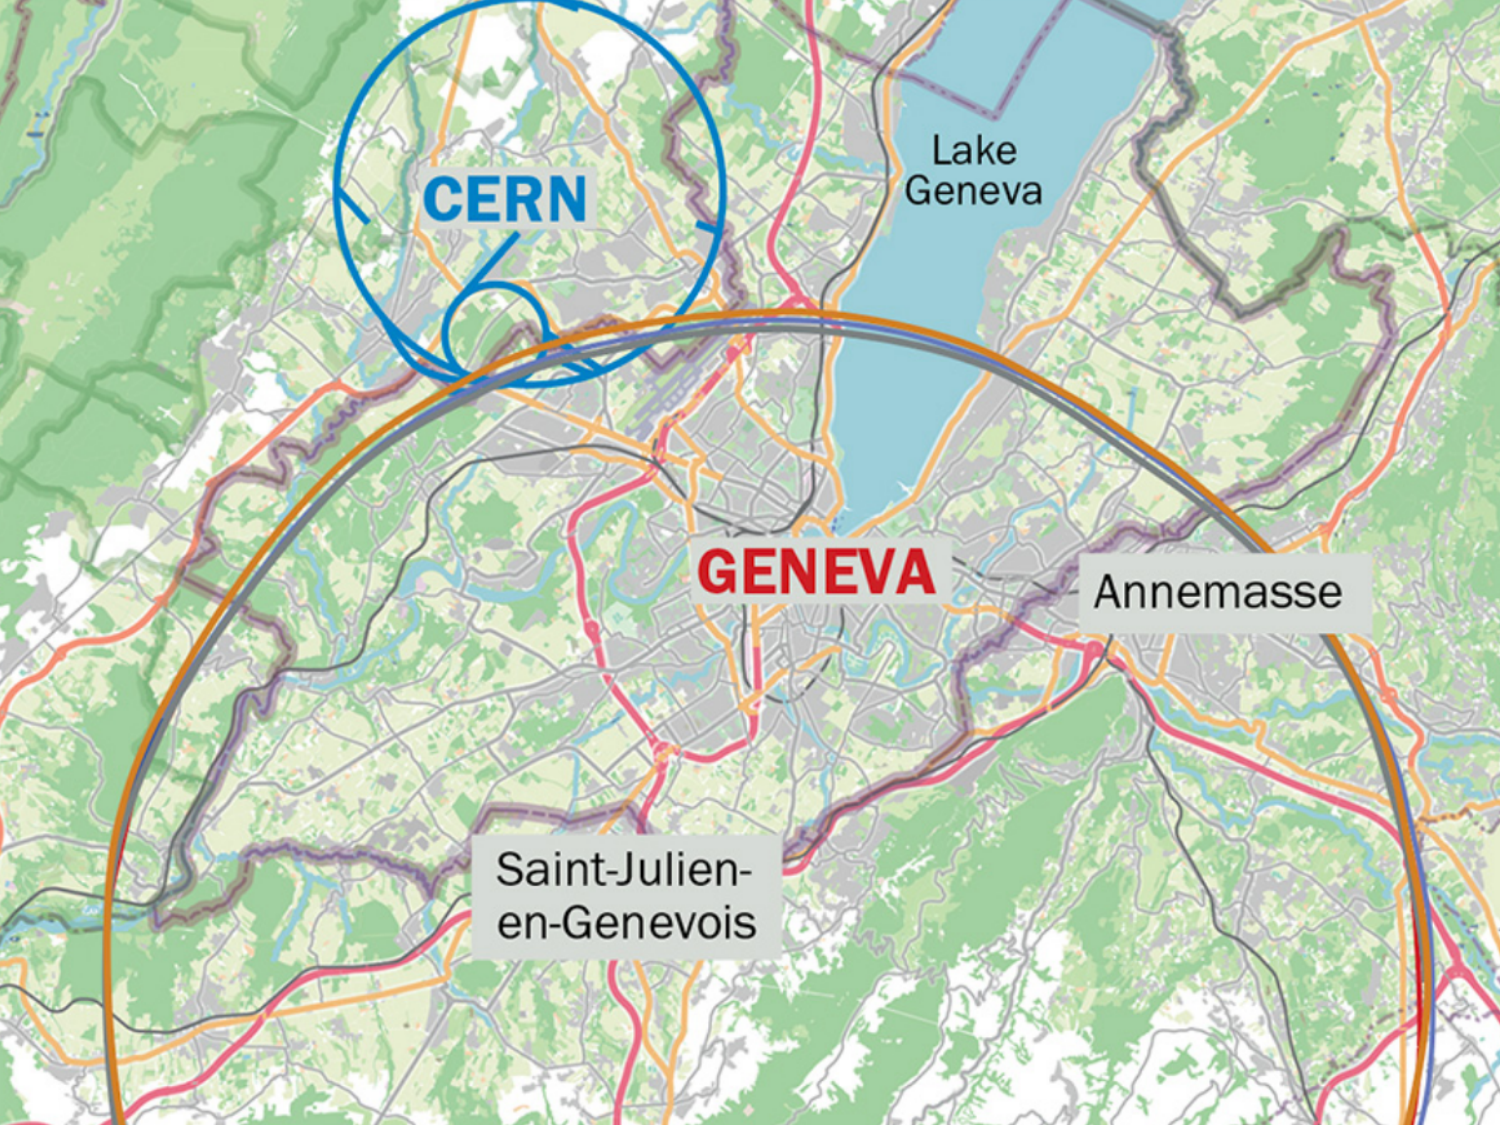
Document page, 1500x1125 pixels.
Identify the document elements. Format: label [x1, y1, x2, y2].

text_box [731, 534, 772, 592]
picture [0, 0, 1500, 1125]
